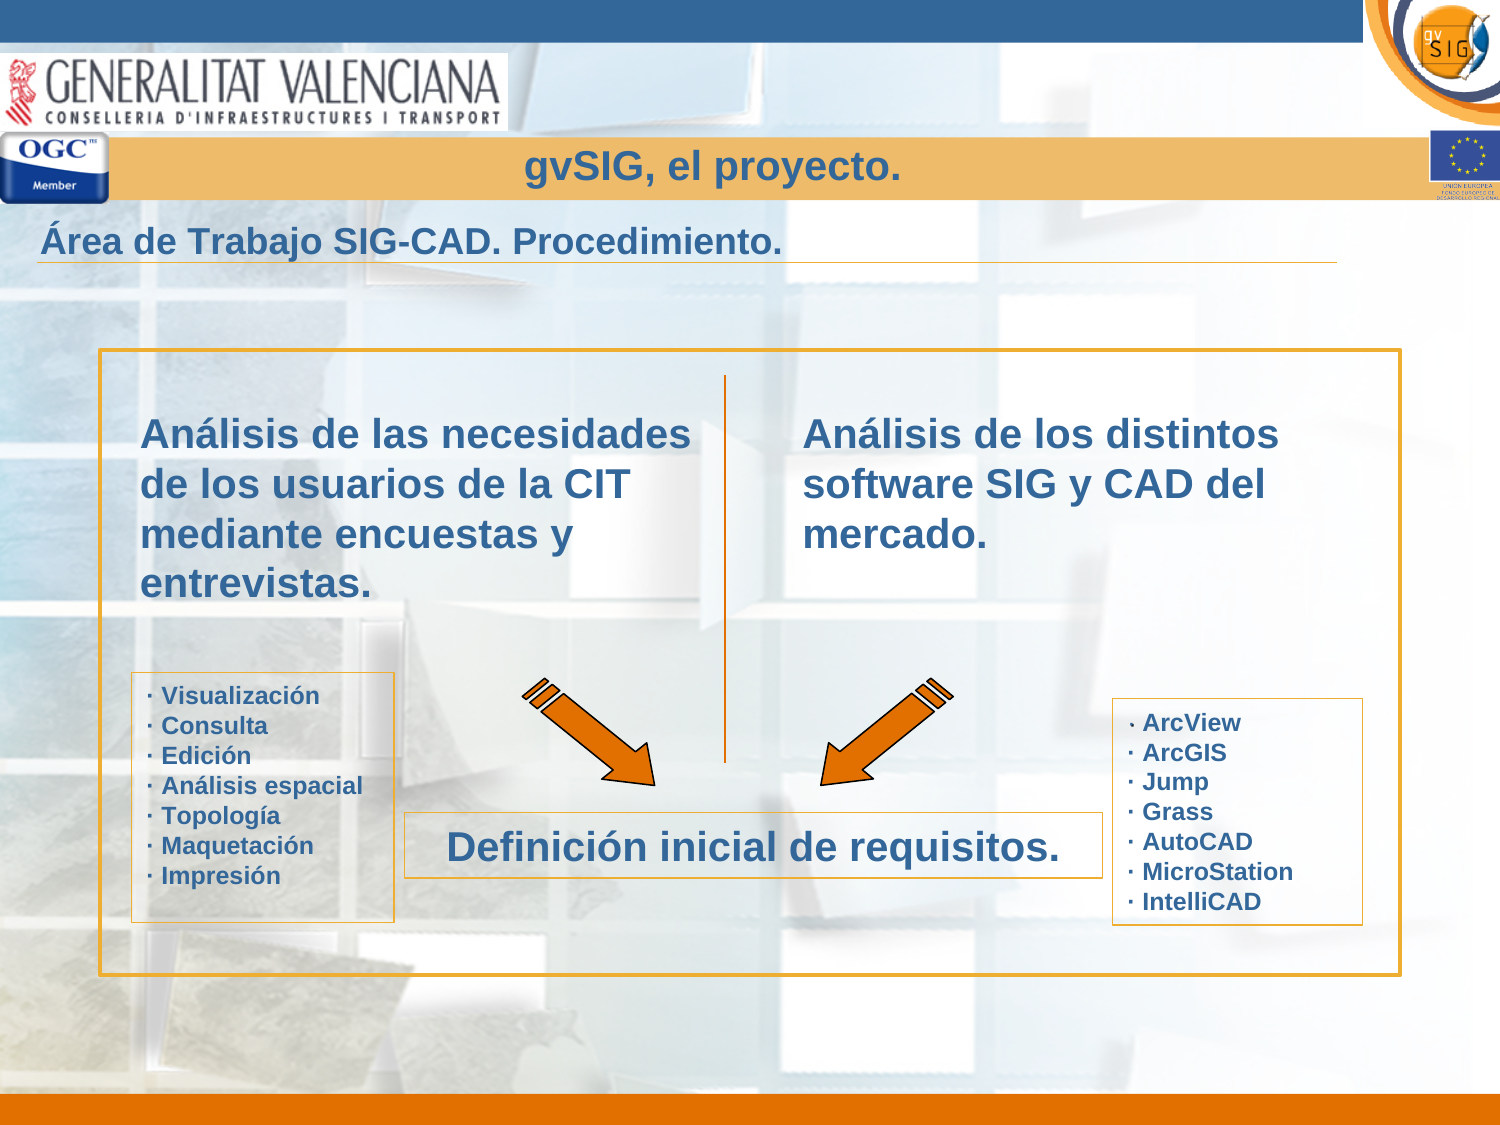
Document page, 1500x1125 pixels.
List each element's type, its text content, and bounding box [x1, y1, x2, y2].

picture [1429, 129, 1500, 200]
text_box [926, 678, 954, 700]
text_box [820, 693, 935, 786]
text_box [529, 684, 560, 709]
text_box [915, 684, 946, 709]
picture [0, 132, 109, 204]
picture [0, 53, 508, 131]
picture [1363, 0, 1500, 127]
text_box [541, 693, 655, 786]
text_box [522, 678, 549, 700]
text_box · ArcView · ArcGIS · Jump · Grass · AutoCAD · MicroStation · IntelliCAD [1112, 698, 1363, 943]
text_box Análisis de las necesidades de los usuarios de la CIT mediante encuestas y entrevistas. [125, 399, 713, 674]
text_box gvSIG, el proyecto. [6, 137, 1420, 205]
text_box Definición inicial de requisitos. [404, 812, 1103, 925]
text_box · Visualización · Consulta · Edición · Análisis espacial · Topología · Maquetación · Impresión [131, 672, 395, 962]
text_box Área de Trabajo SIG-CAD. Procedimiento. [24, 209, 859, 272]
text_box Análisis de los distintos software SIG y CAD del mercado. [787, 399, 1338, 608]
